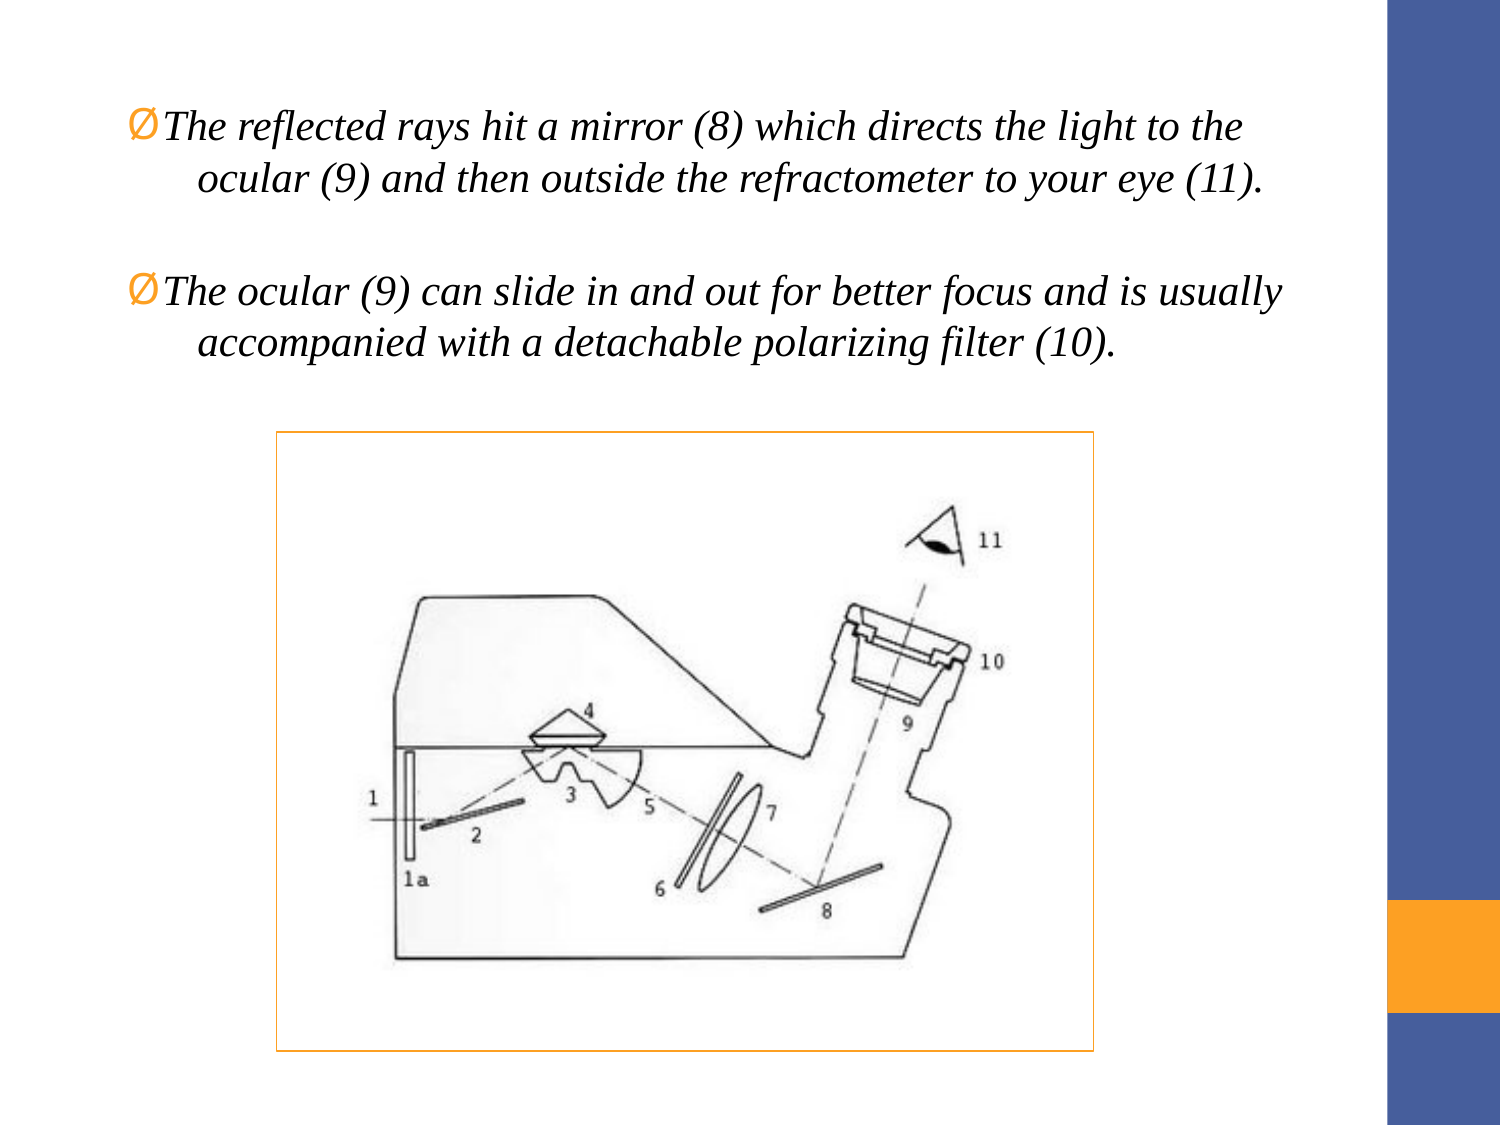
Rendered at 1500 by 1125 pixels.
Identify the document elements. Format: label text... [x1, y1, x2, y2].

picture [277, 432, 1093, 1051]
list The reflected rays hit a mirror (8) which directs the light to the ocular (9) and then outside the refractometer to your eye (11). The ocular (9) can slide in and out for better focus and is usually accompanied with a detachable polarizing filter (10). [76, 90, 1327, 457]
